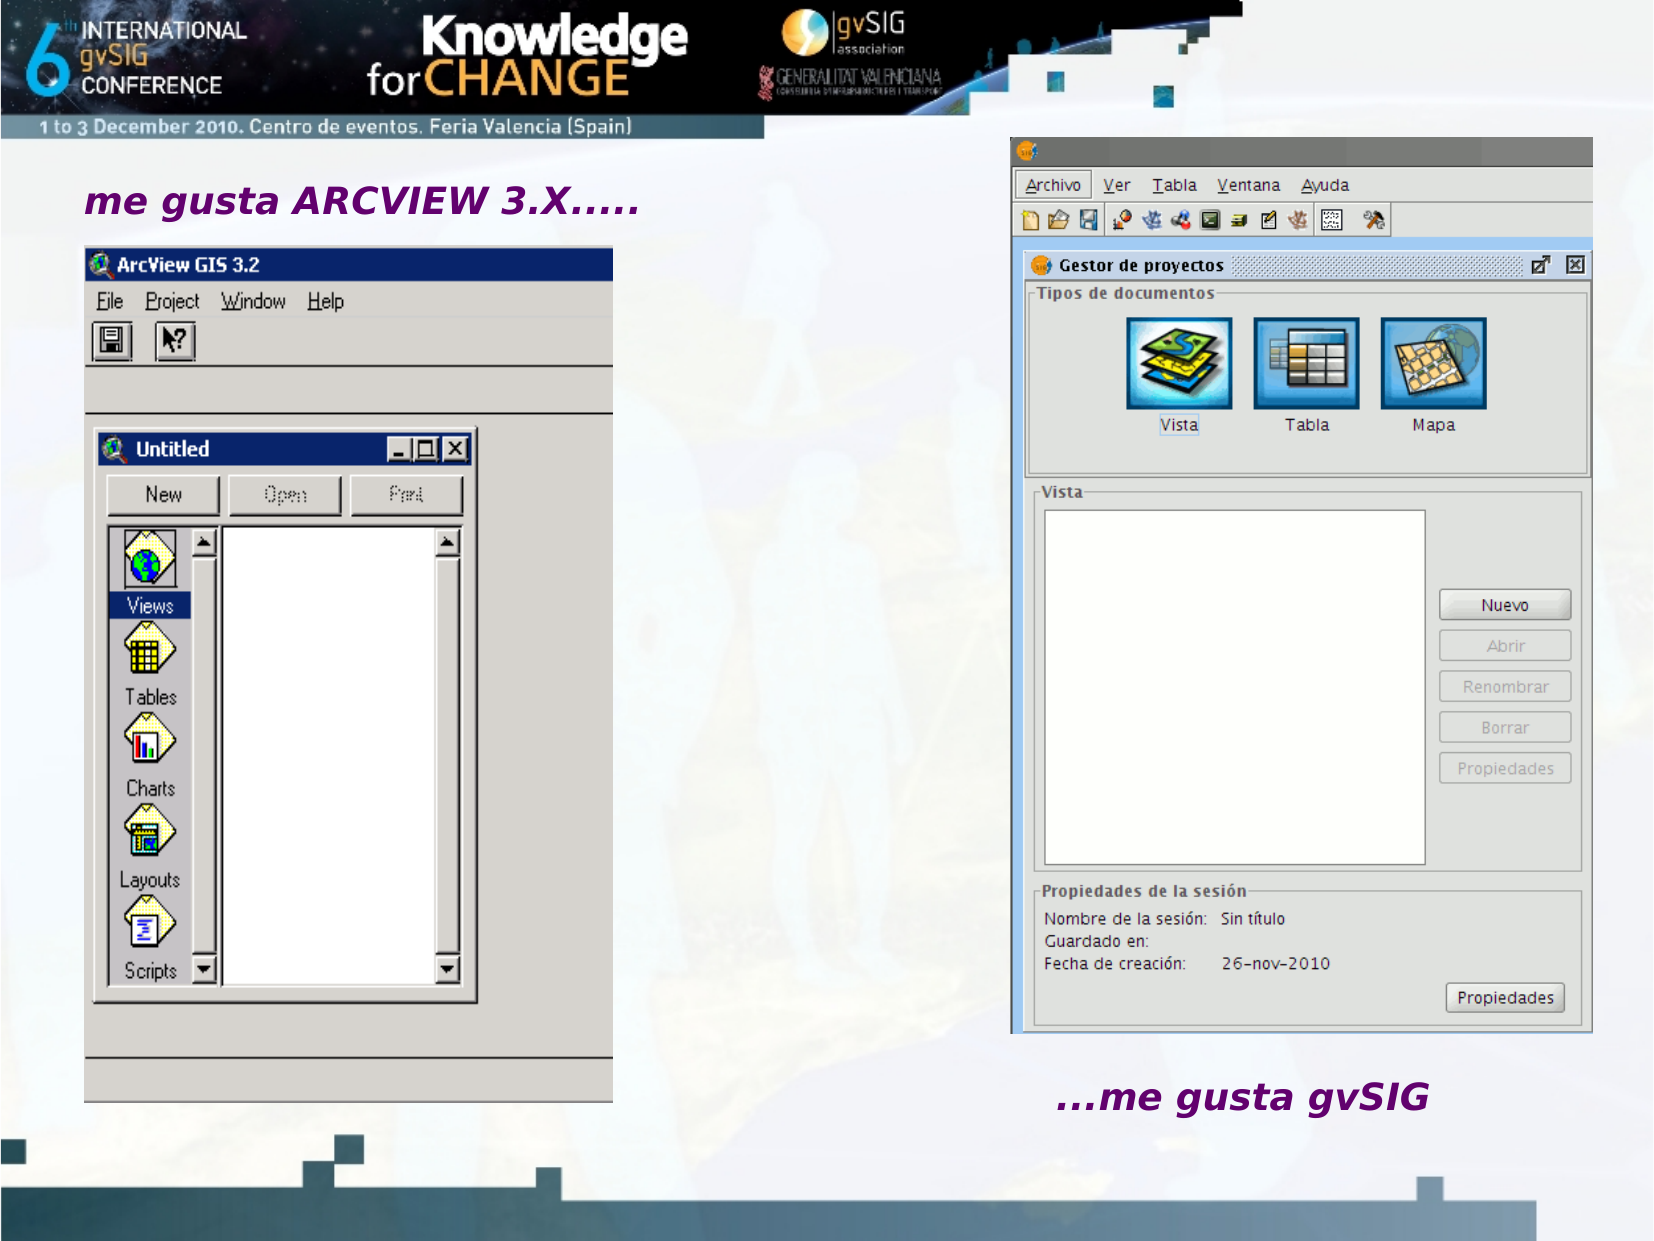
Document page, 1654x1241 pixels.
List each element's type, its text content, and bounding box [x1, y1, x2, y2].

picture [0, 0, 1654, 1241]
text_box ...me gusta gvSIG [1041, 1067, 1488, 1172]
text_box me gusta ARCVIEW 3.X..... [69, 172, 718, 241]
